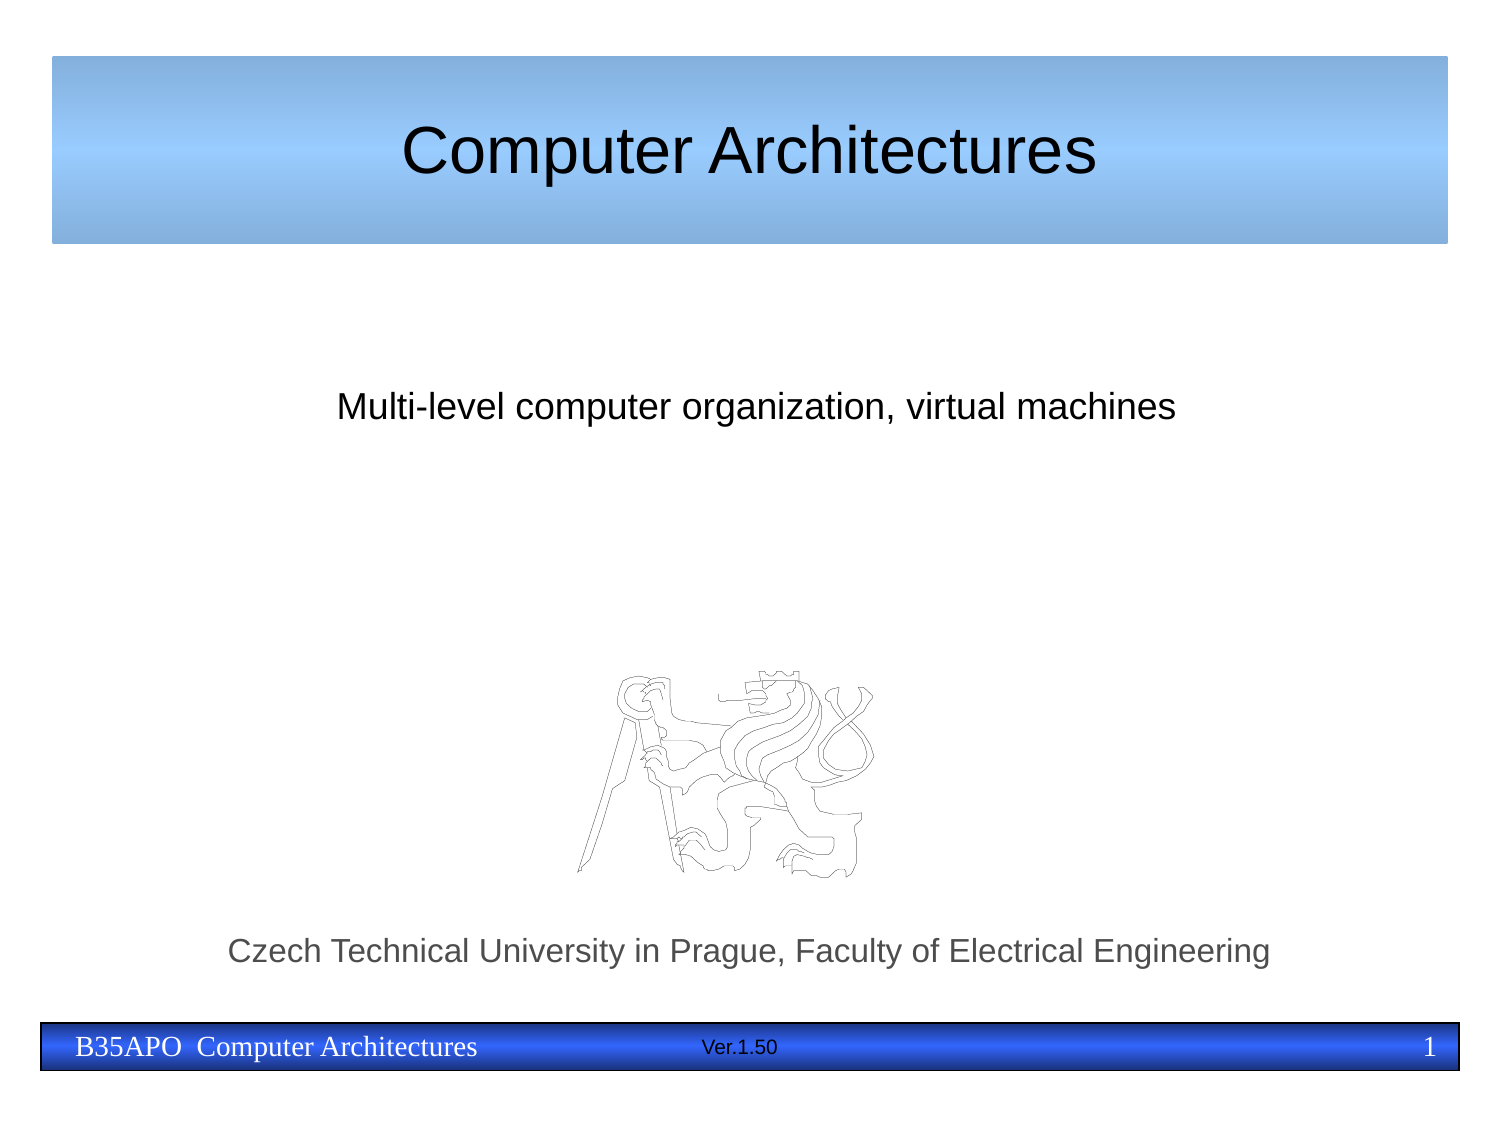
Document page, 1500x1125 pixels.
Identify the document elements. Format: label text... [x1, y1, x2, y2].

title Computer Architectures [52, 56, 1448, 244]
chart [574, 668, 879, 884]
text_box Multi-level computer organization, virtual machines [53, 374, 1447, 435]
text_box Ver.1.50 [686, 1028, 805, 1065]
text_box Czech Technical University in Prague, Faculty of Electrical Engineering [199, 921, 1301, 977]
